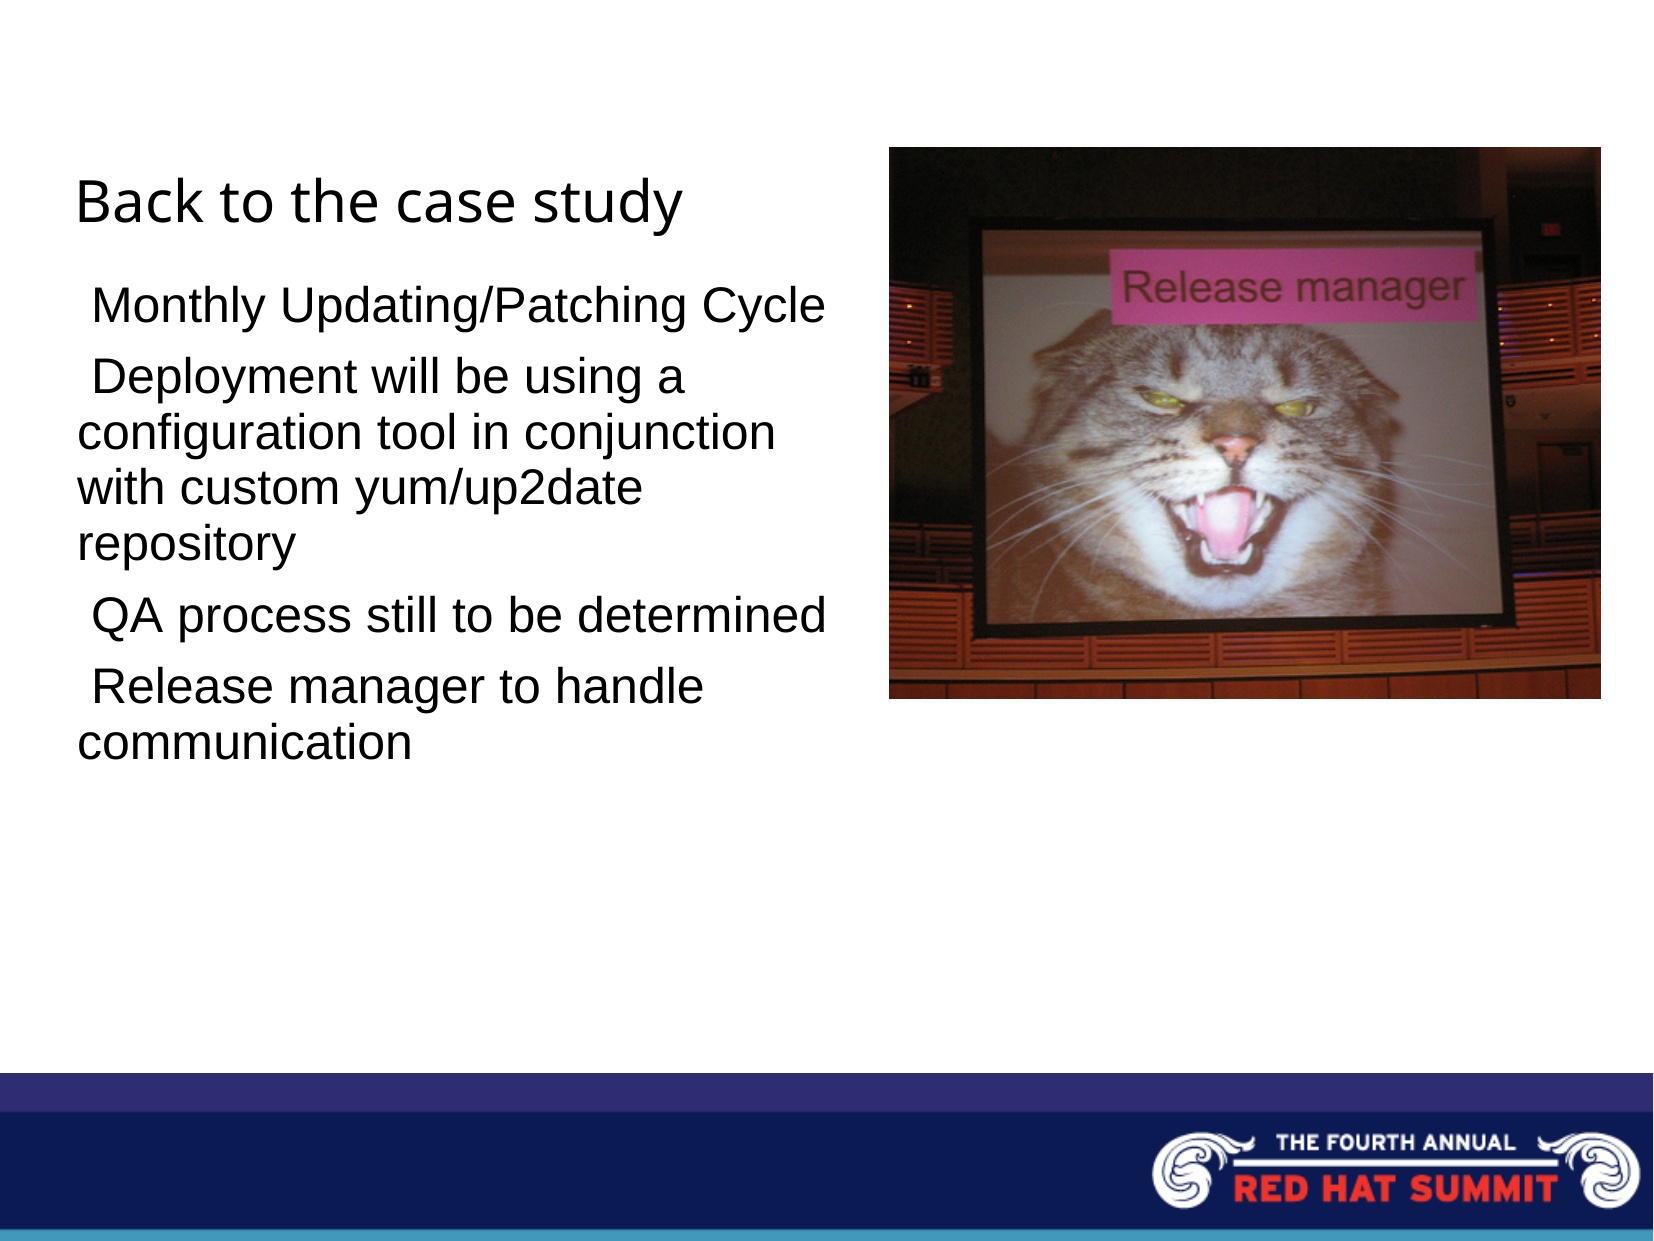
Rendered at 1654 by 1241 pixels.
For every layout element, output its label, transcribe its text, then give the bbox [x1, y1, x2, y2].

list Monthly Updating/Patching Cycle Deployment will be using a configuration tool in conjunction with custom yum/up2date repository QA process still to be determined Release manager to handle communication [77, 276, 848, 1186]
picture [0, 1073, 1654, 1241]
title Back to the case study [74, 140, 1506, 259]
picture [889, 147, 1601, 699]
